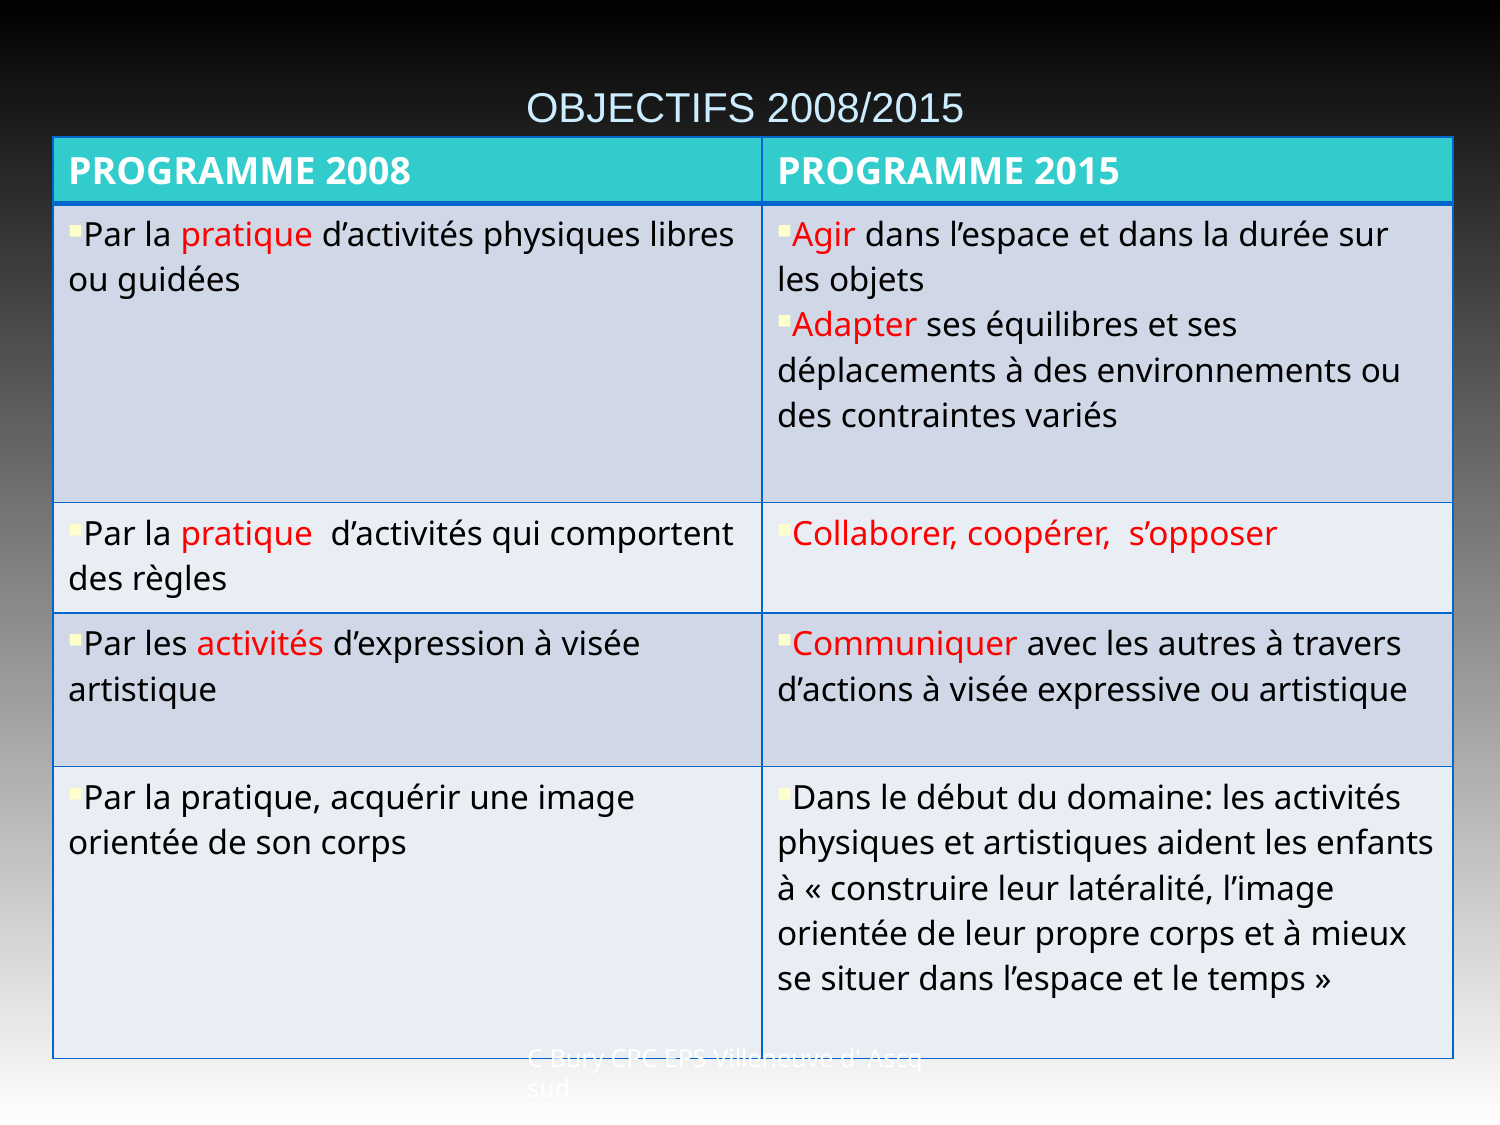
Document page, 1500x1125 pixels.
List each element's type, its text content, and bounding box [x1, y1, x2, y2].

table_cell Communiquer avec les autres à travers d’actions à visée expressive ou artistique [763, 614, 1452, 766]
table_cell Collaborer, coopérer, s’opposer [763, 503, 1452, 612]
footer C Bury CPC EPS Villeneuve d' Ascq sud [512, 1042, 988, 1103]
title OBJECTIFS 2008/2015 [89, 53, 1401, 136]
table_header PROGRAMME 2008 [54, 138, 761, 201]
table_cell Par la pratique d’activités physiques libres ou guidées [54, 206, 761, 502]
table_cell Par la pratique d’activités qui comportent des règles [54, 503, 761, 612]
table_cell Dans le début du domaine: les activités physiques et artistiques aident les enfants à « construire leur latéralité, l’image orientée de leur propre corps et à mieux se situer dans l’espace et le temps » [763, 767, 1452, 1058]
table_header PROGRAMME 2015 [763, 138, 1452, 201]
table_cell Par les activités d’expression à visée artistique [54, 614, 761, 766]
table_cell Par la pratique, acquérir une image orientée de son corps [54, 767, 761, 1058]
table_cell Agir dans l’espace et dans la durée sur les objets Adapter ses équilibres et ses déplacements à des environnements ou des contraintes variés [763, 206, 1452, 502]
